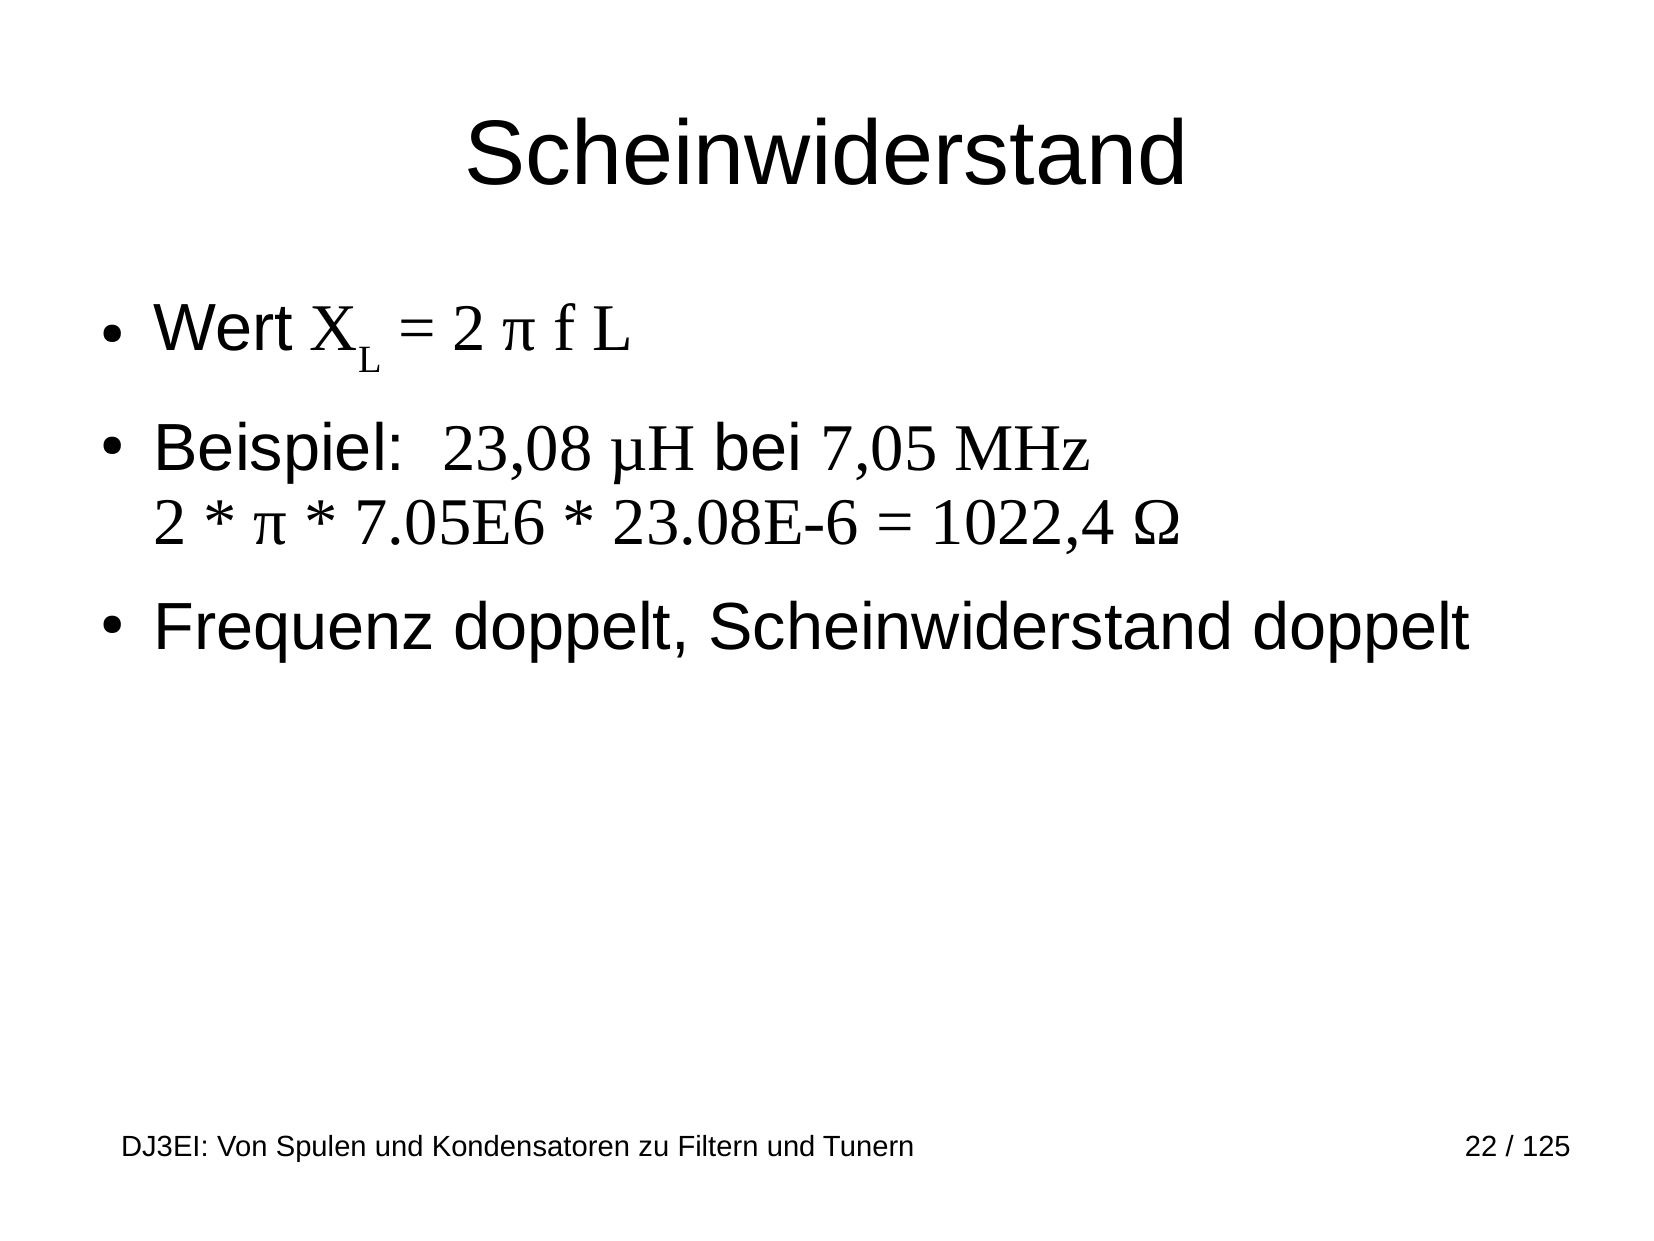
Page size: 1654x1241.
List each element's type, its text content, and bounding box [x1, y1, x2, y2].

title Scheinwiderstand [82, 49, 1571, 257]
list Wert XL = 2 π f L Beispiel: 23,08 µH bei 7,05 MHz 2 * π * 7.05E6 * 23.08E-6 = 1022,4 Ω Frequenz doppelt, Scheinwiderstand doppelt [82, 290, 1571, 1010]
